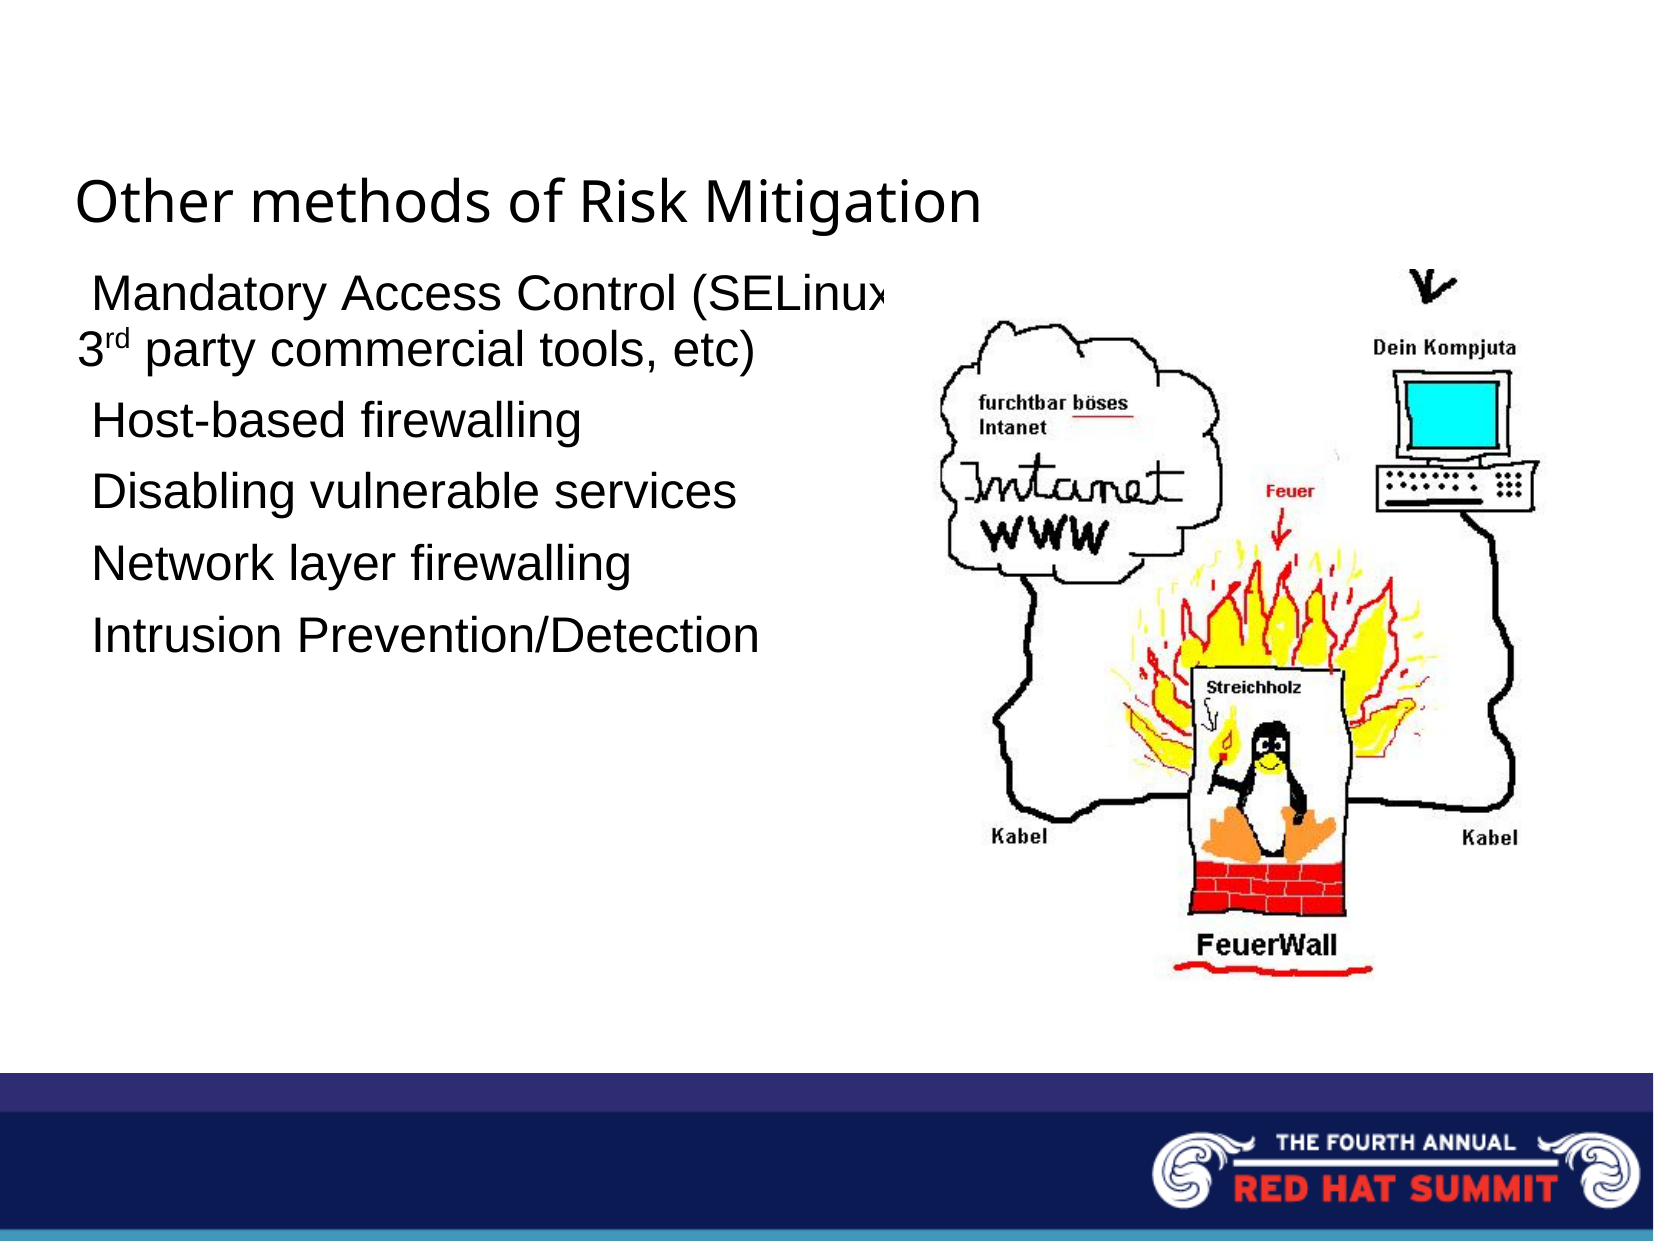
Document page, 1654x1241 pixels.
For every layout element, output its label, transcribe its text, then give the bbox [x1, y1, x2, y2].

list Mandatory Access Control (SELinux, 3rd party commercial tools, etc) Host-based firewalling Disabling vulnerable services Network layer firewalling Intrusion Prevention/Detection [77, 264, 914, 1174]
title Other methods of Risk Mitigation [74, 140, 1506, 259]
picture [0, 1073, 1654, 1241]
picture [884, 269, 1626, 1003]
